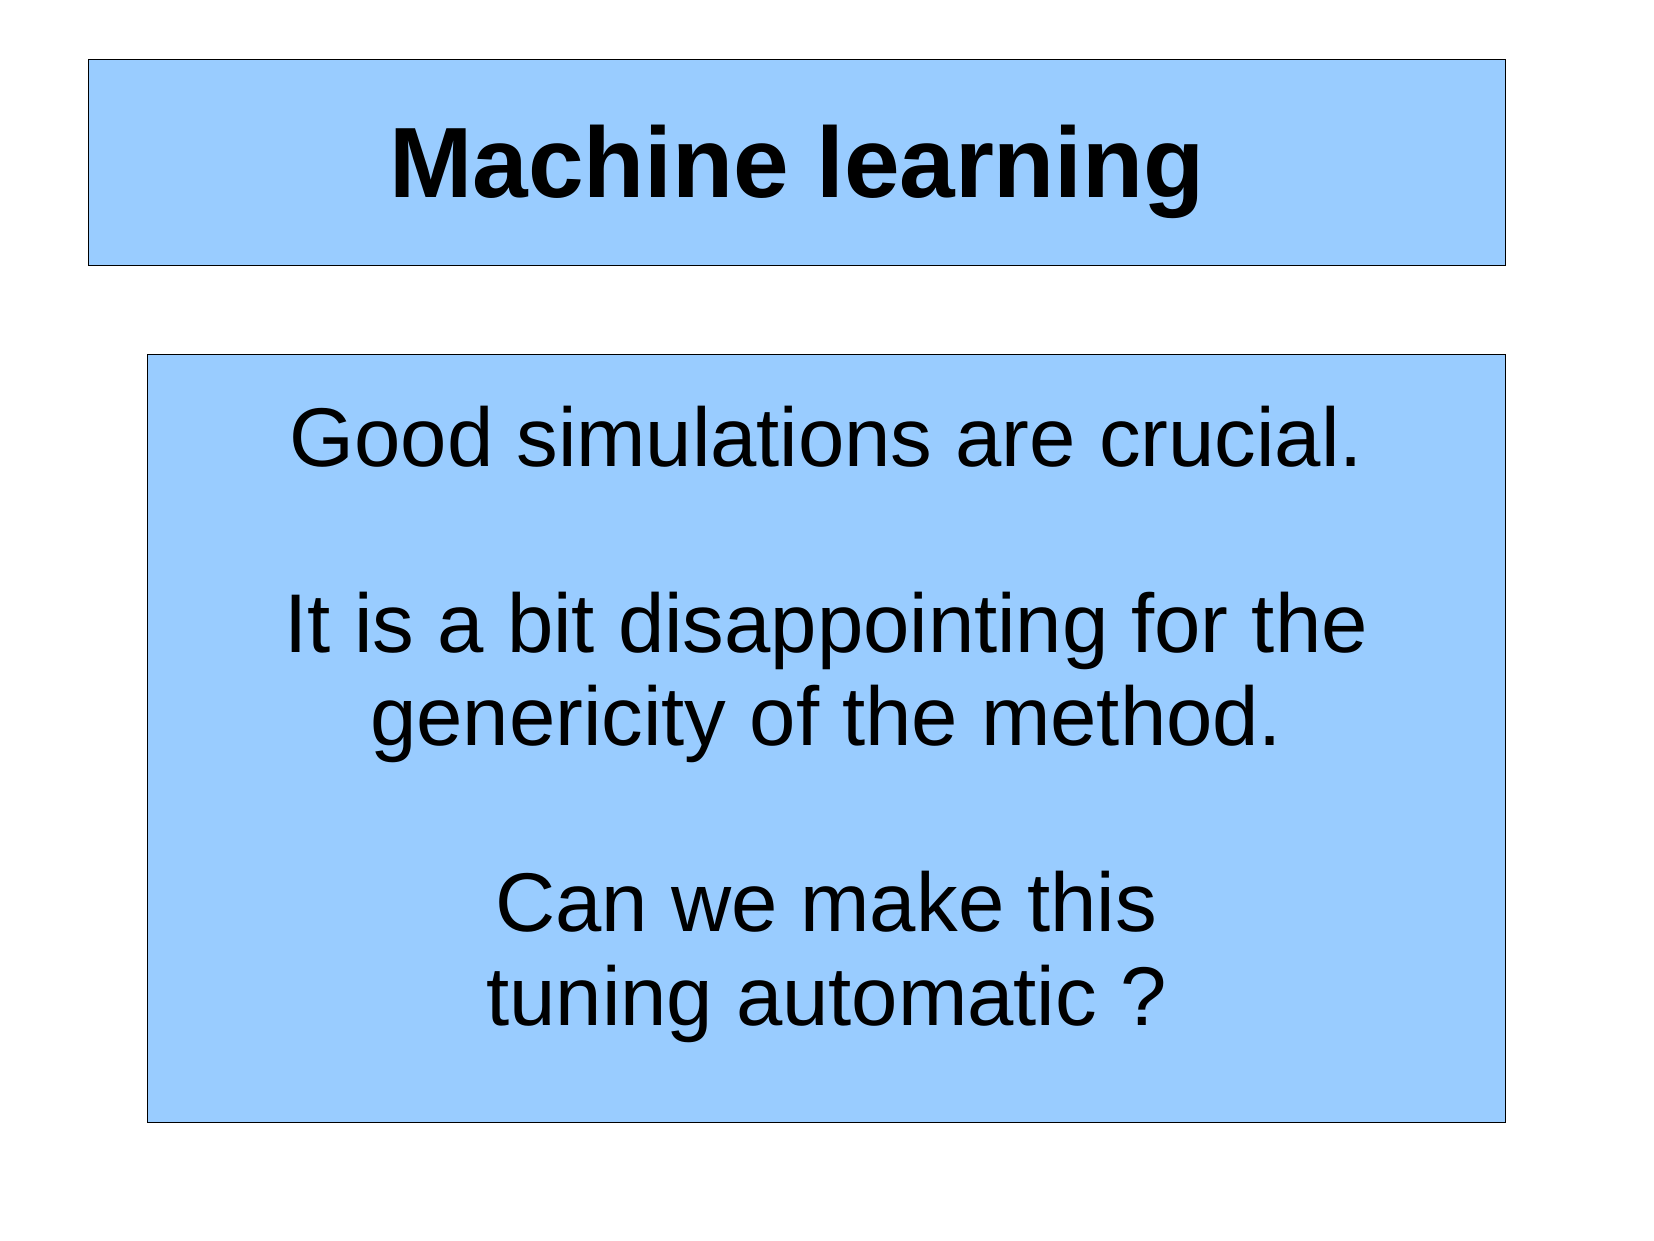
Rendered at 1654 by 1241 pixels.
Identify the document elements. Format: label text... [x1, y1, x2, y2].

text_box Machine learning [88, 59, 1506, 266]
text_box Good simulations are crucial. It is a bit disappointing for the genericity of the method. Can we make this tuning automatic ? [147, 354, 1506, 1123]
